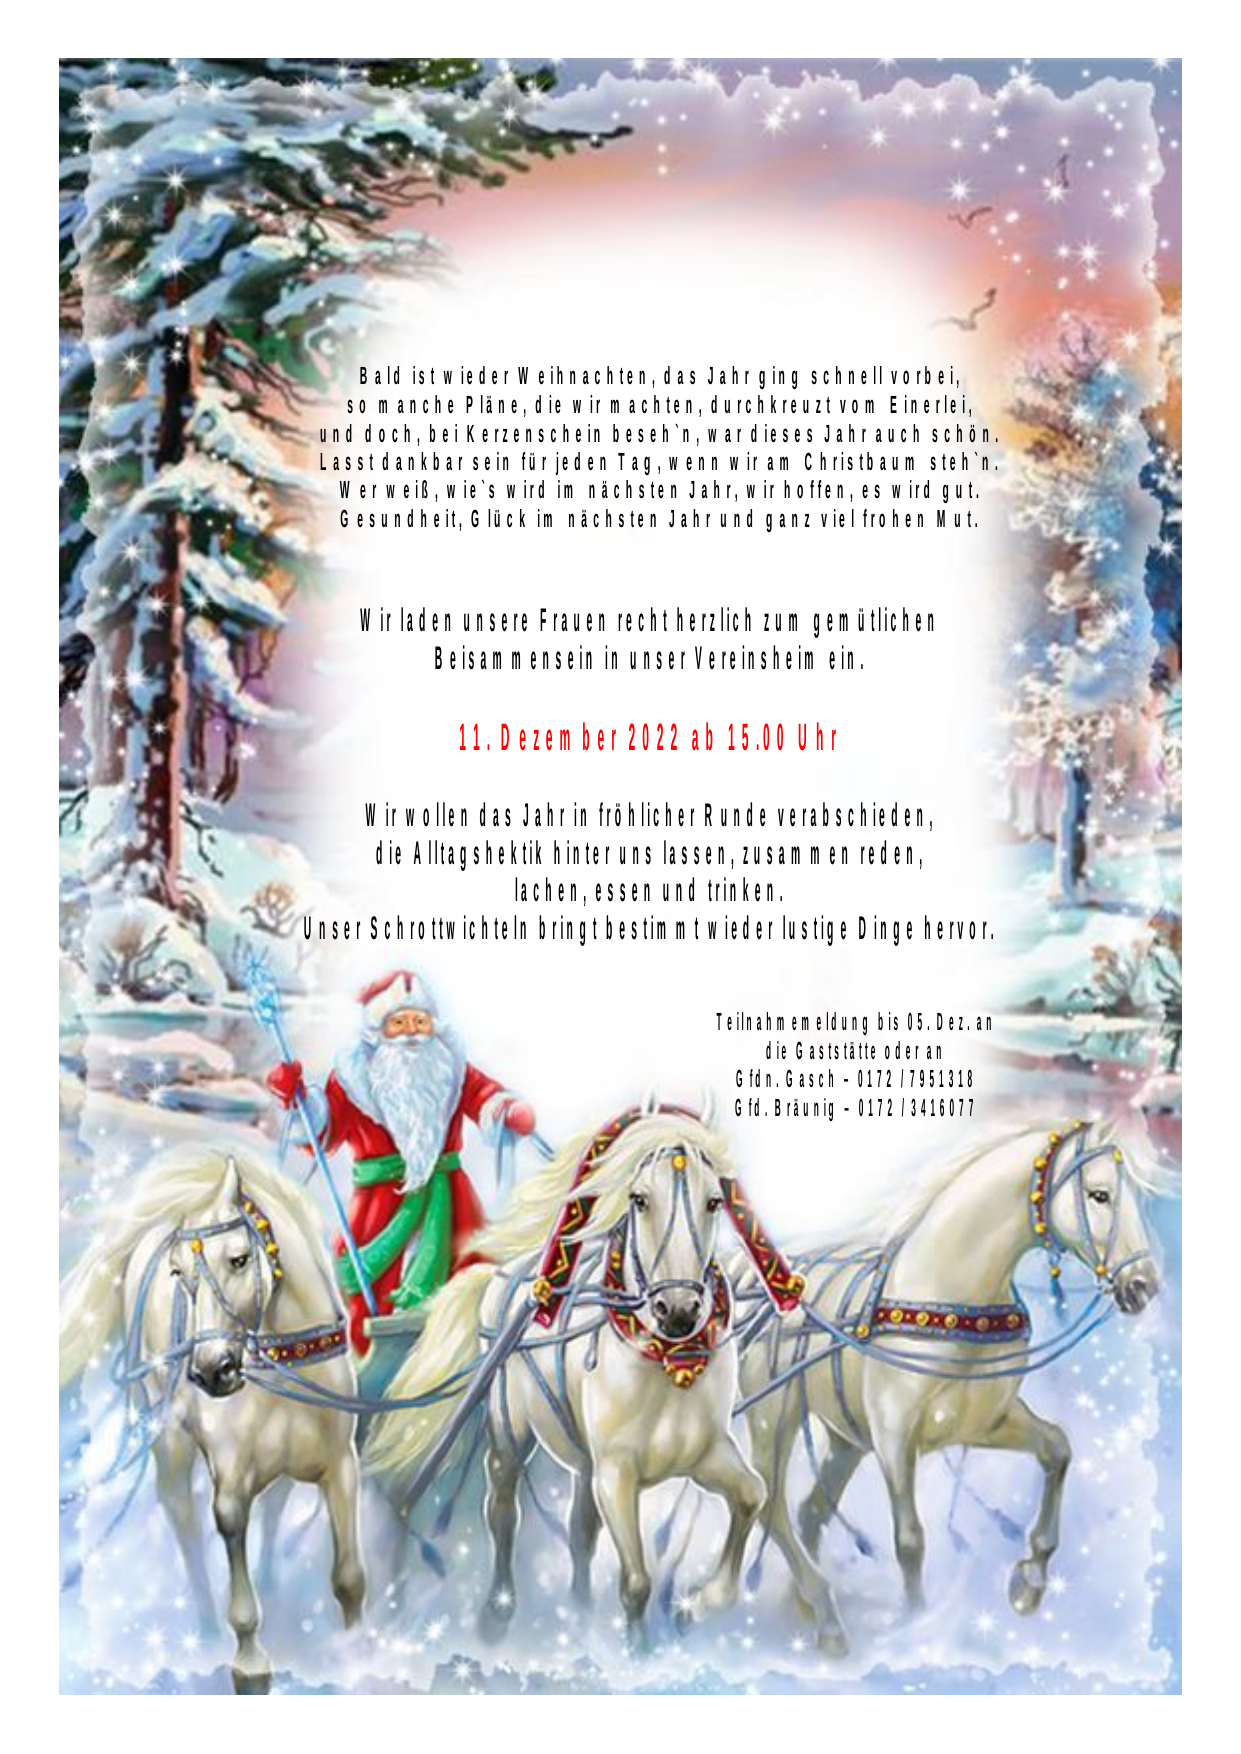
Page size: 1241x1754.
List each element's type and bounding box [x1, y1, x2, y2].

picture [59, 58, 1182, 1695]
